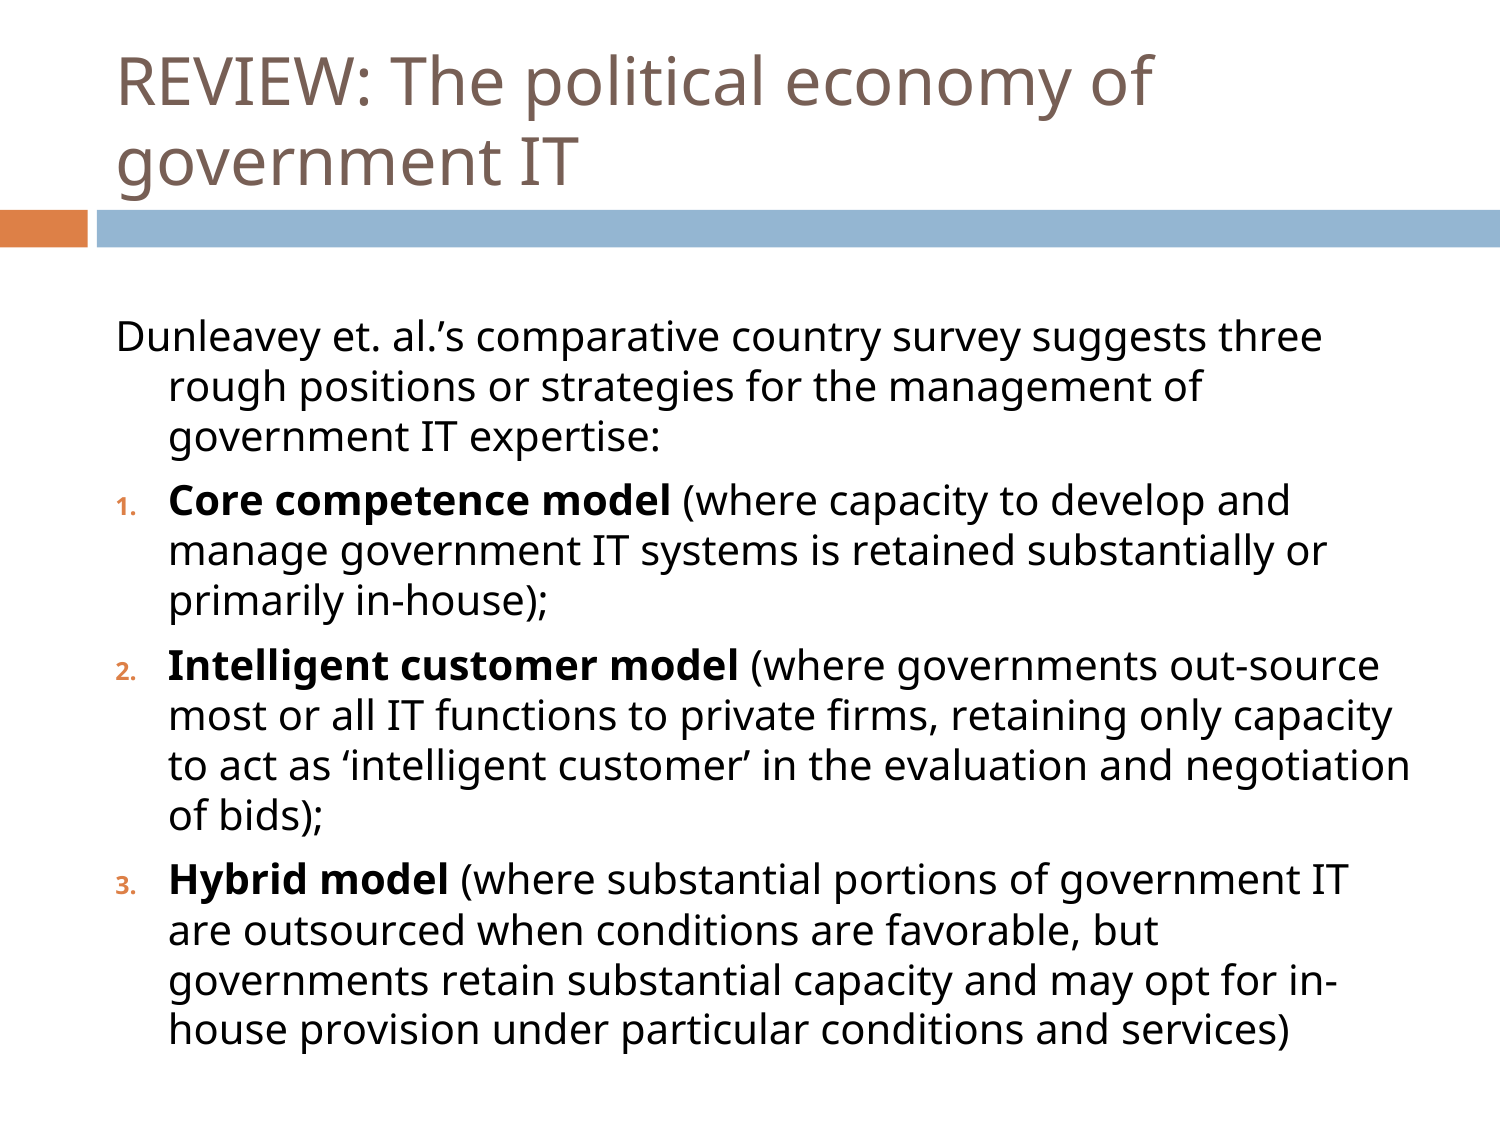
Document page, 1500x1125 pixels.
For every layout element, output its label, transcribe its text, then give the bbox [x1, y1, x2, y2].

list Dunleavey et. al.’s comparative country survey suggests three rough positions or strategies for the management of government IT expertise: Core competence model (where capacity to develop and manage government IT systems is retained substantially or primarily in-house); Intelligent customer model (where governments out-source most or all IT functions to private firms, retaining only capacity to act as ‘intelligent customer’ in the evaluation and negotiation of bids); Hybrid model (where substantial portions of government IT are outsourced when conditions are favorable, but governments retain substantial capacity and may opt for in-house provision under particular conditions and services) [100, 237, 1438, 1000]
title REVIEW: The political economy of government IT [100, 37, 1438, 201]
